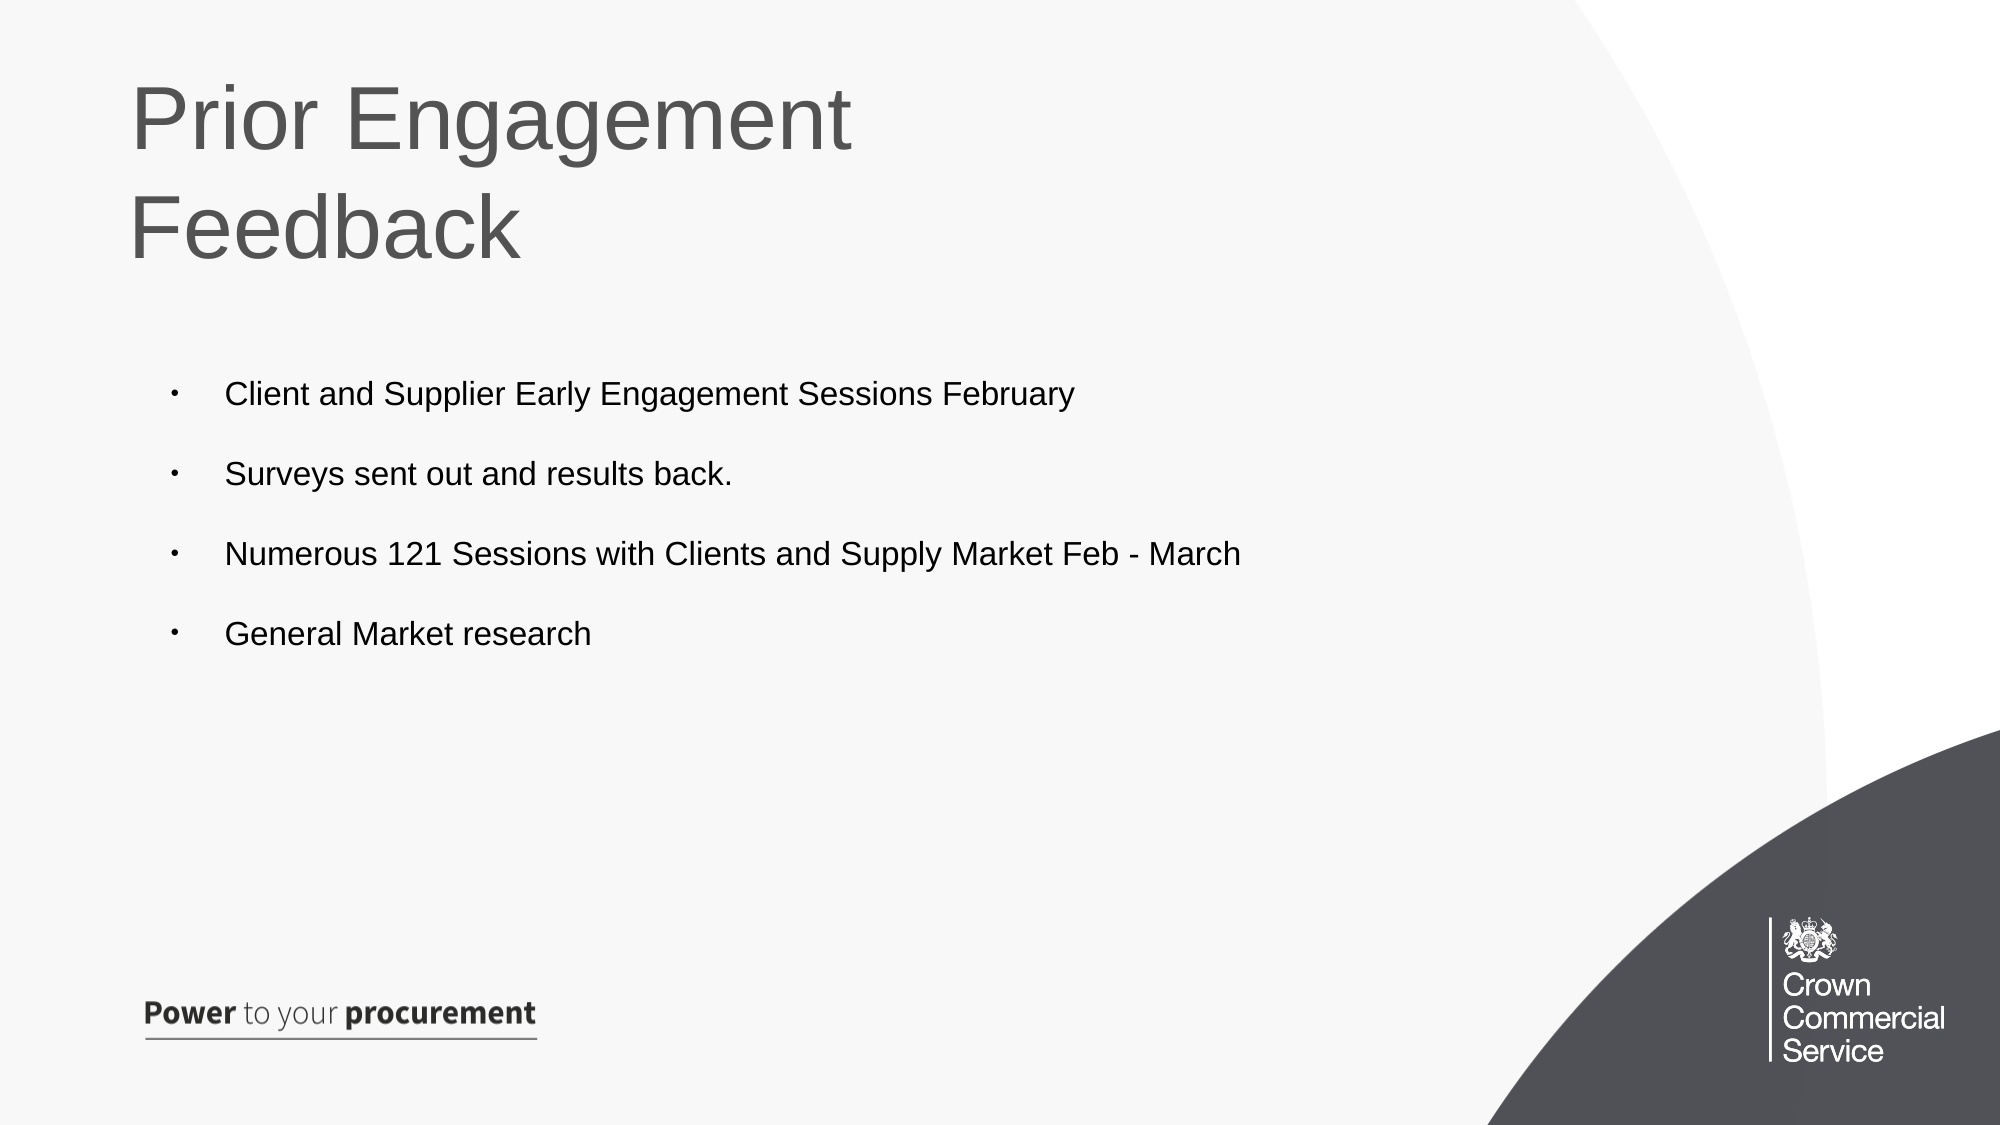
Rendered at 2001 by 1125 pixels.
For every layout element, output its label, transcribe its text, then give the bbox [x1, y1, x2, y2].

picture [1769, 917, 1944, 1063]
subtitle Client and Supplier Early Engagement Sessions February Surveys sent out and results back. Numerous 121 Sessions with Clients and Supply Market Feb - March General Market research [128, 372, 1465, 763]
title Prior Engagement Feedback [128, 58, 1922, 198]
